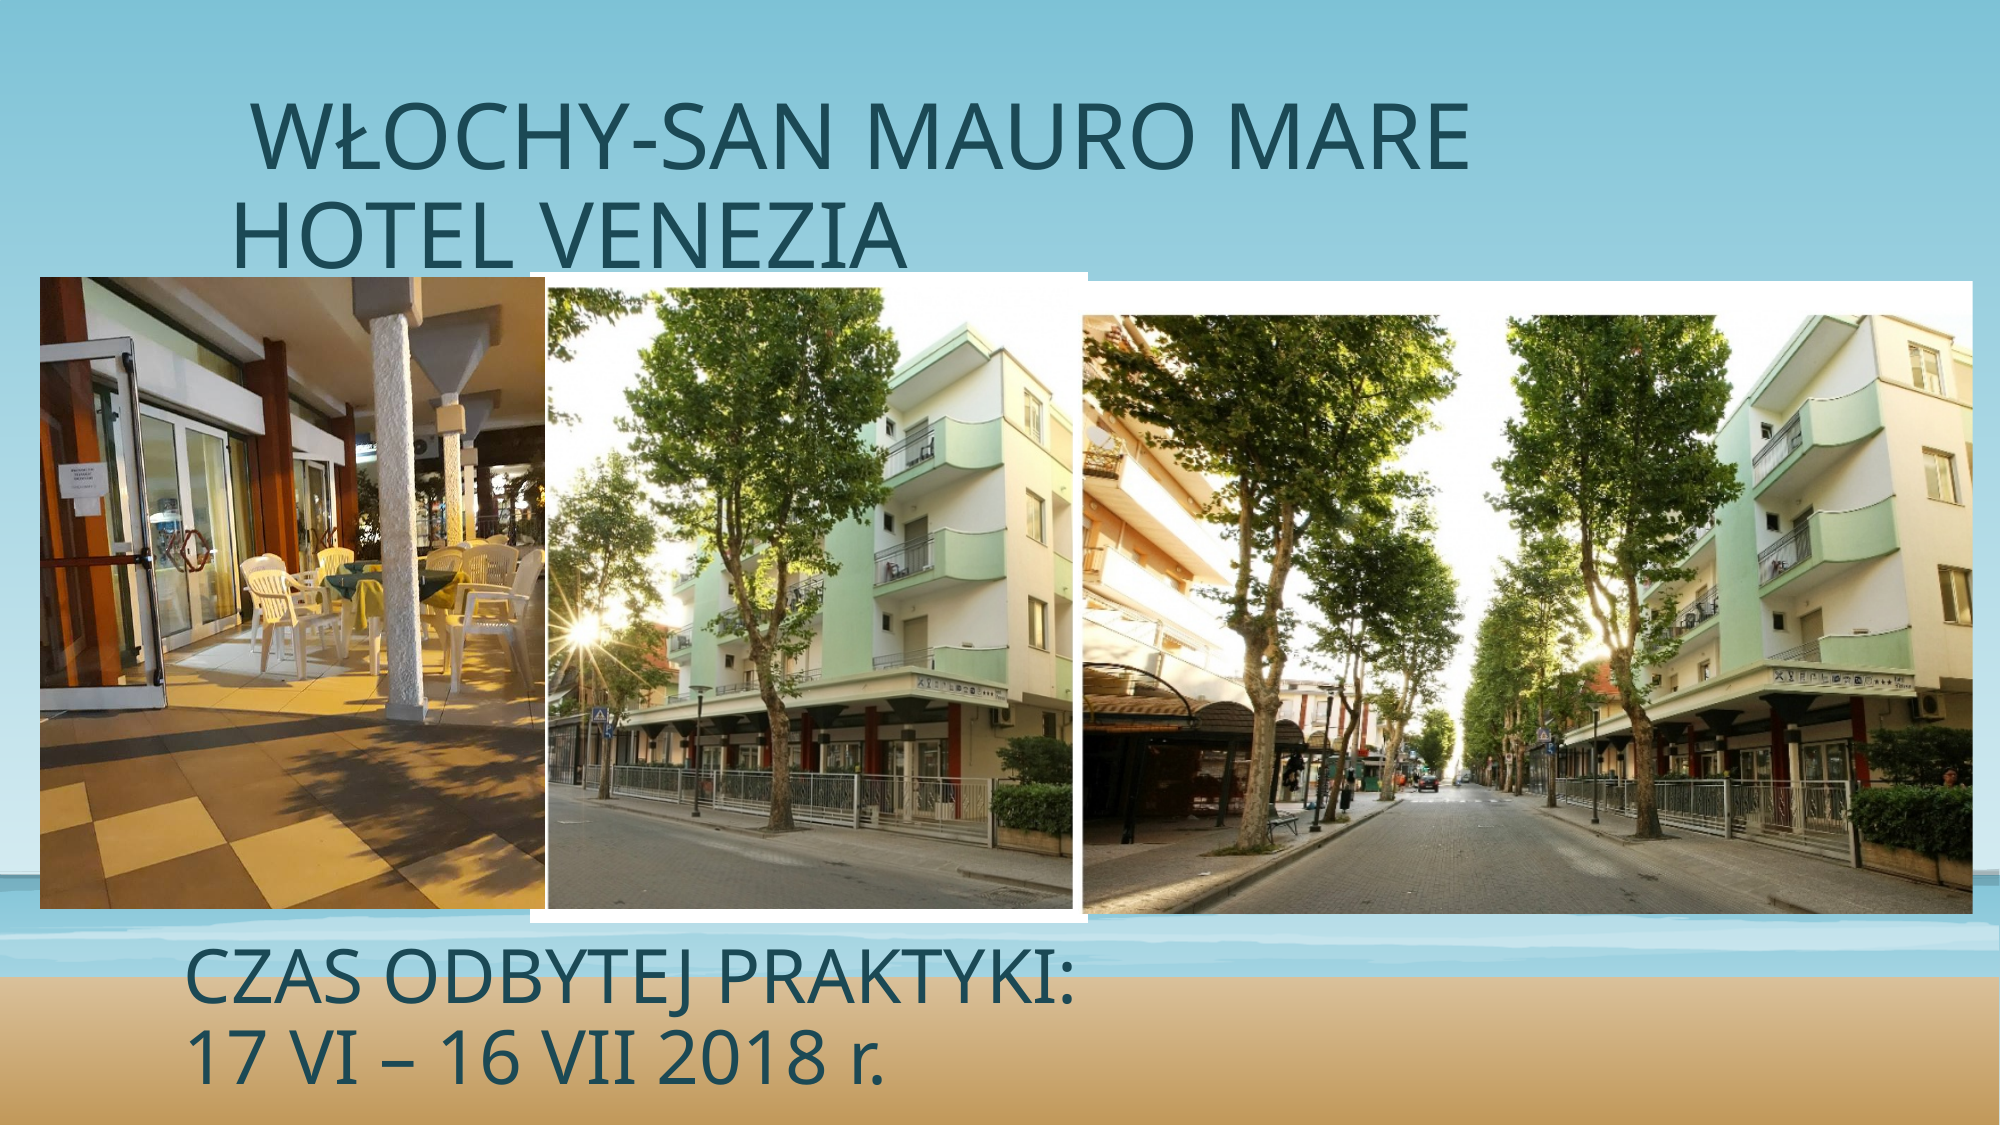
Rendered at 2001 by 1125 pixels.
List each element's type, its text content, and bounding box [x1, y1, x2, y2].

title WŁOCHY-SAN MAURO MARE HOTEL VENEZIA [214, 82, 1790, 245]
picture [0, 277, 2000, 978]
subtitle CZAS ODBYTEJ PRAKTYKI: 17 VI – 16 VII 2018 r. [169, 931, 1745, 1094]
